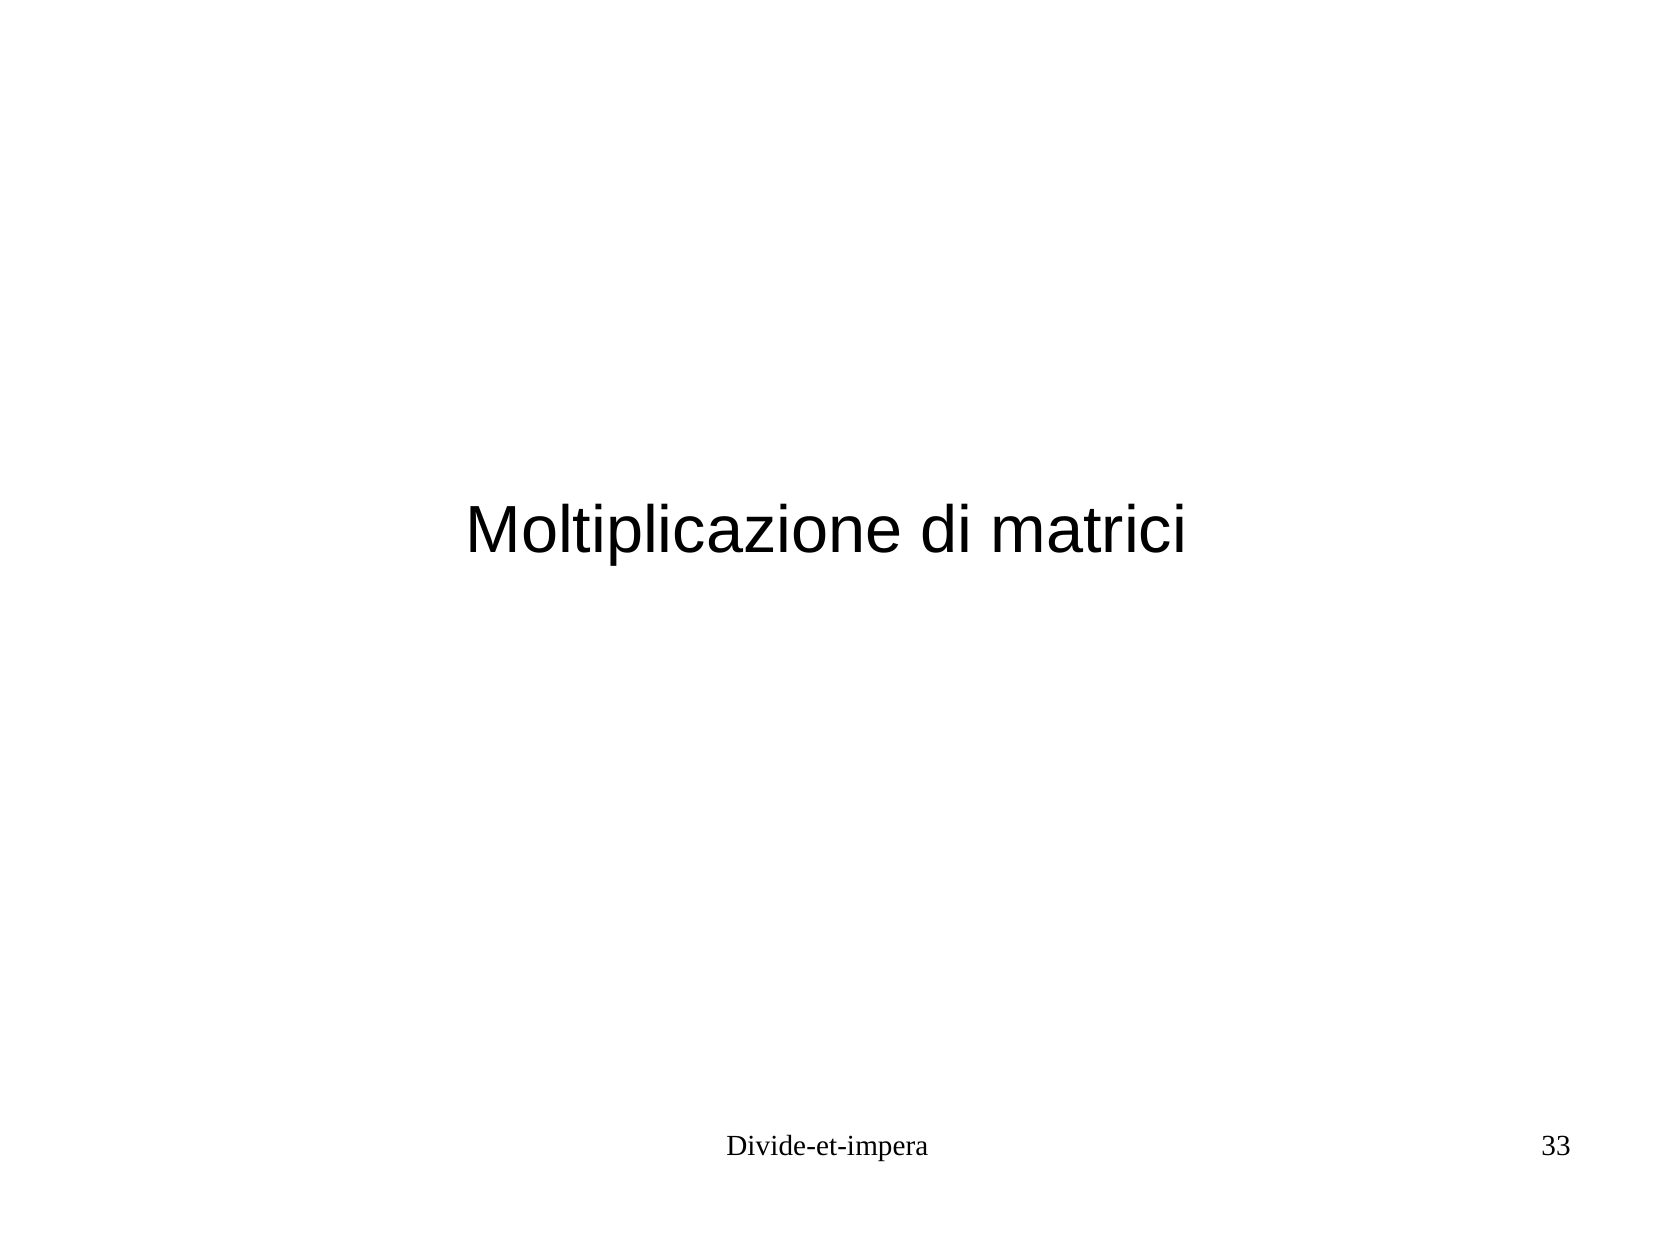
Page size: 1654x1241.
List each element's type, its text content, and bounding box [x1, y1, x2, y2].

subtitle Moltiplicazione di matrici [82, 49, 1571, 1010]
